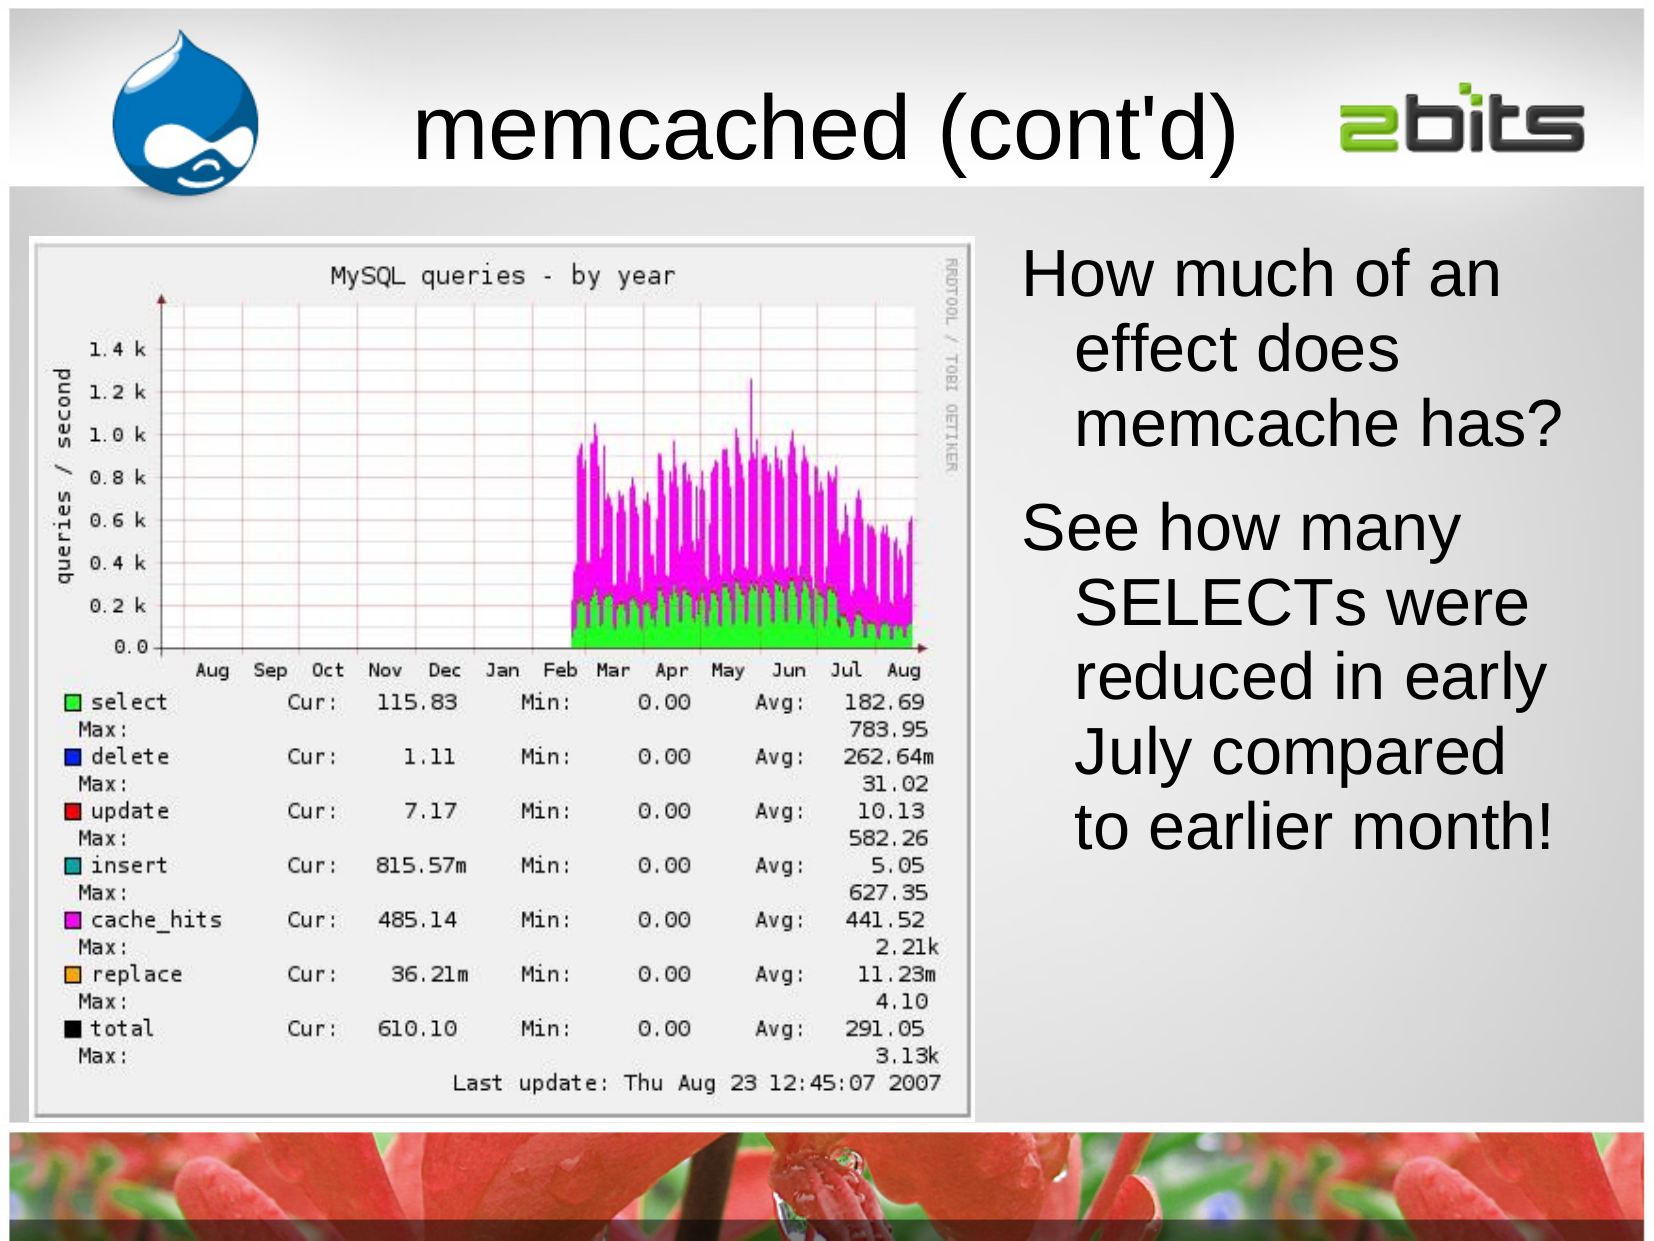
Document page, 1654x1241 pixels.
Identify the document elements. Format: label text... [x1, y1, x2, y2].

list How much of an effect does memcache has? See how many SELECTs were reduced in early July compared to earlier month! [1003, 236, 1572, 1109]
picture [0, 0, 1654, 1241]
title memcached (cont'd) [82, 49, 1571, 207]
